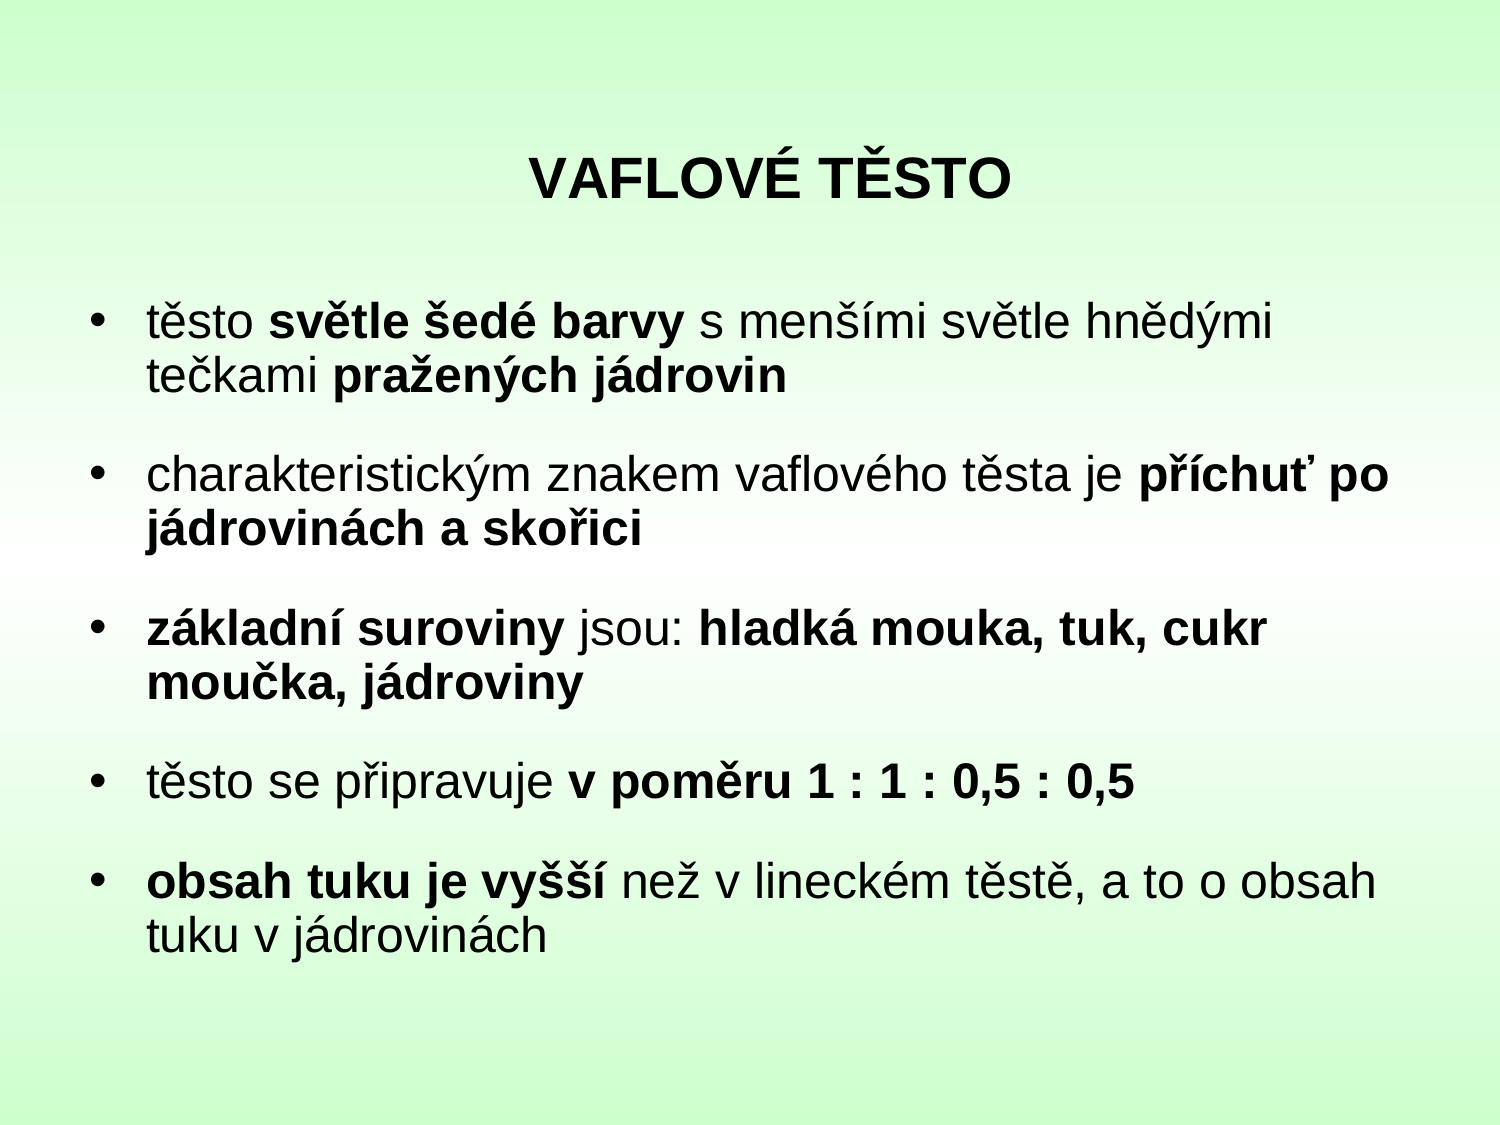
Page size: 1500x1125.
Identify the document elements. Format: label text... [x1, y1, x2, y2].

list těsto světle šedé barvy s menšími světle hnědými tečkami pražených jádrovin charakteristickým znakem vaflového těsta je příchuť po jádrovinách a skořici základní suroviny jsou: hladká mouka, tuk, cukr moučka, jádroviny těsto se připravuje v poměru 1 : 1 : 0,5 : 0,5 obsah tuku je vyšší než v lineckém těstě, a to o obsah tuku v jádrovinách [75, 287, 1426, 1030]
title VAFLOVÉ TĚSTO [112, 62, 1413, 287]
